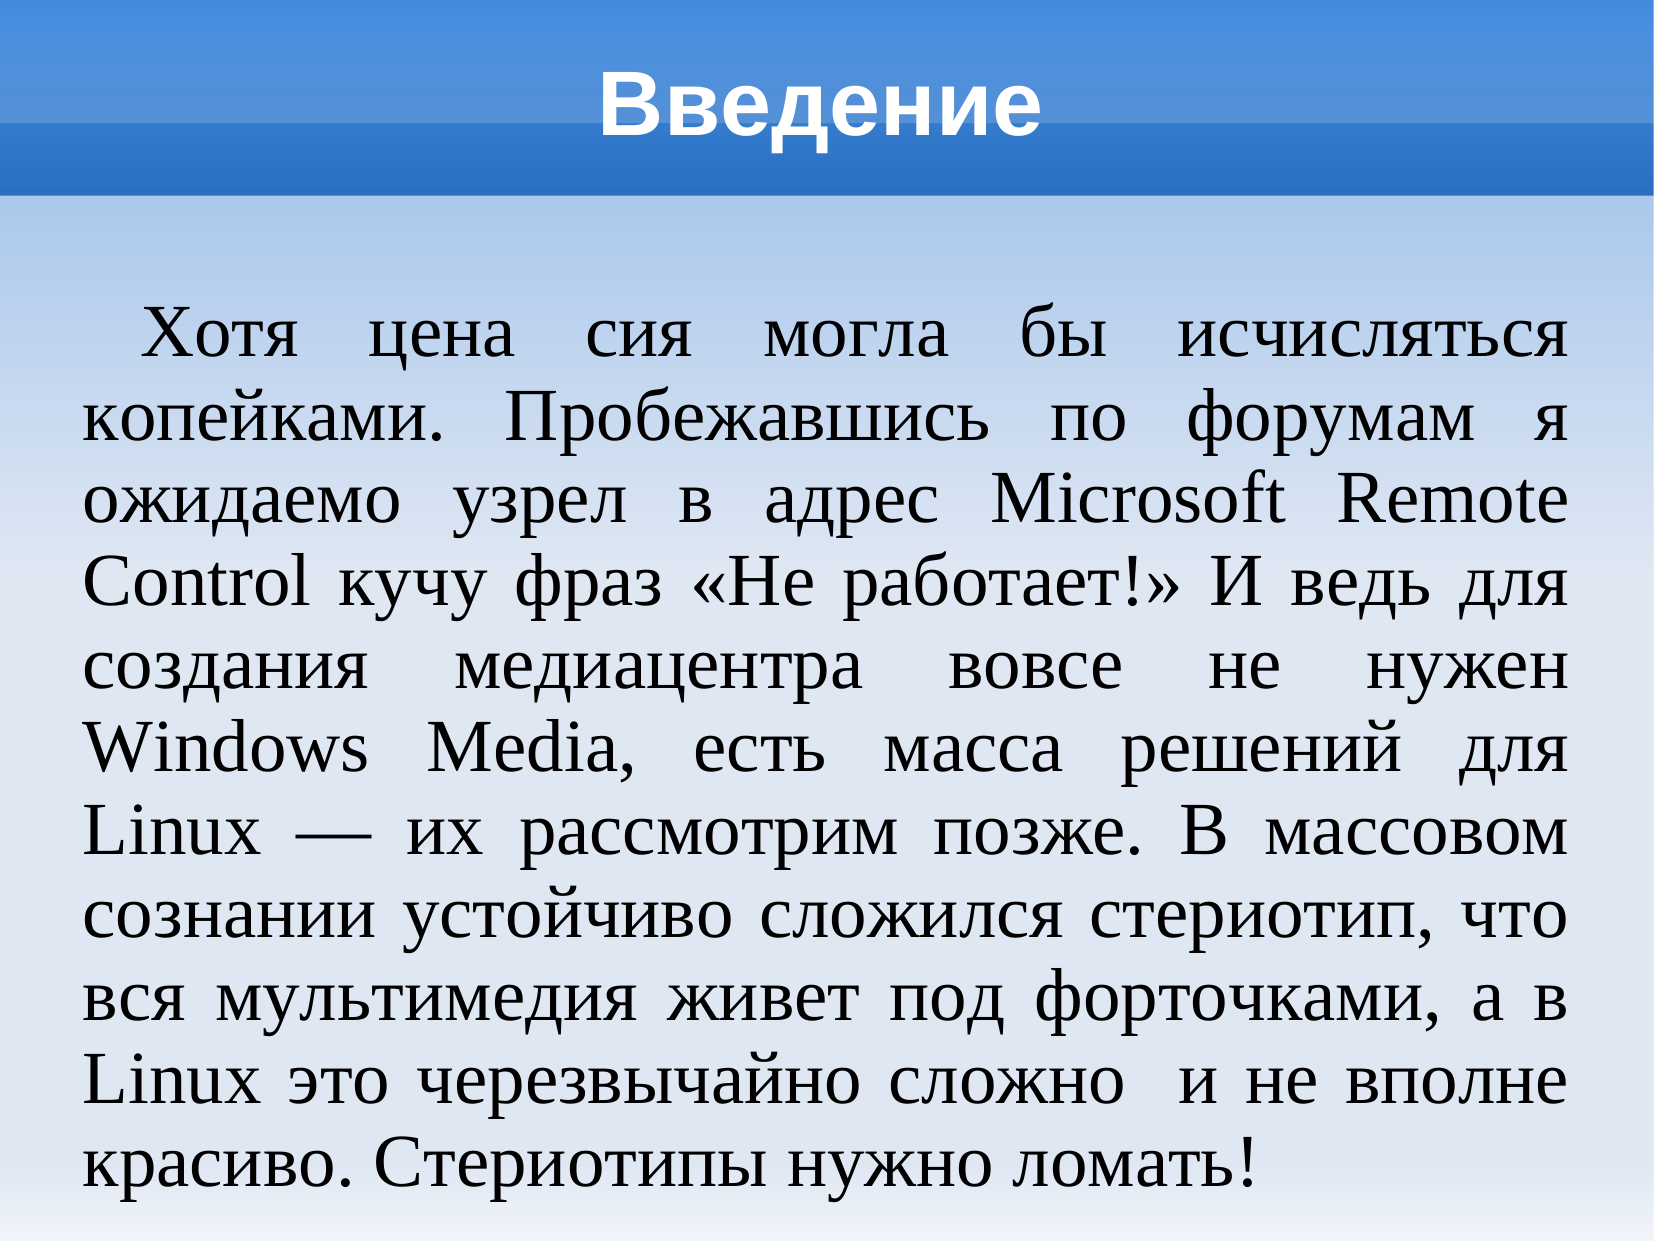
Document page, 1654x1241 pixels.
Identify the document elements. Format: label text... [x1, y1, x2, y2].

list Хотя цена сия могла бы исчисляться копейками. Пробежавшись по форумам я ожидаемо узрел в адрес Microsoft Remote Control кучу фраз «Не работает!» И ведь для создания медиацентра вовсе не нужен Windows Media, есть масса решений для Linux ― их рассмотрим позже. В массовом сознании устойчиво сложился стериотип, что вся мультимедия живет под форточками, а в Linux это черезвычайно сложно и не вполне красиво. Стериотипы нужно ломать! [82, 290, 1571, 1203]
title Введение [76, 7, 1565, 200]
picture [0, 0, 1654, 1241]
